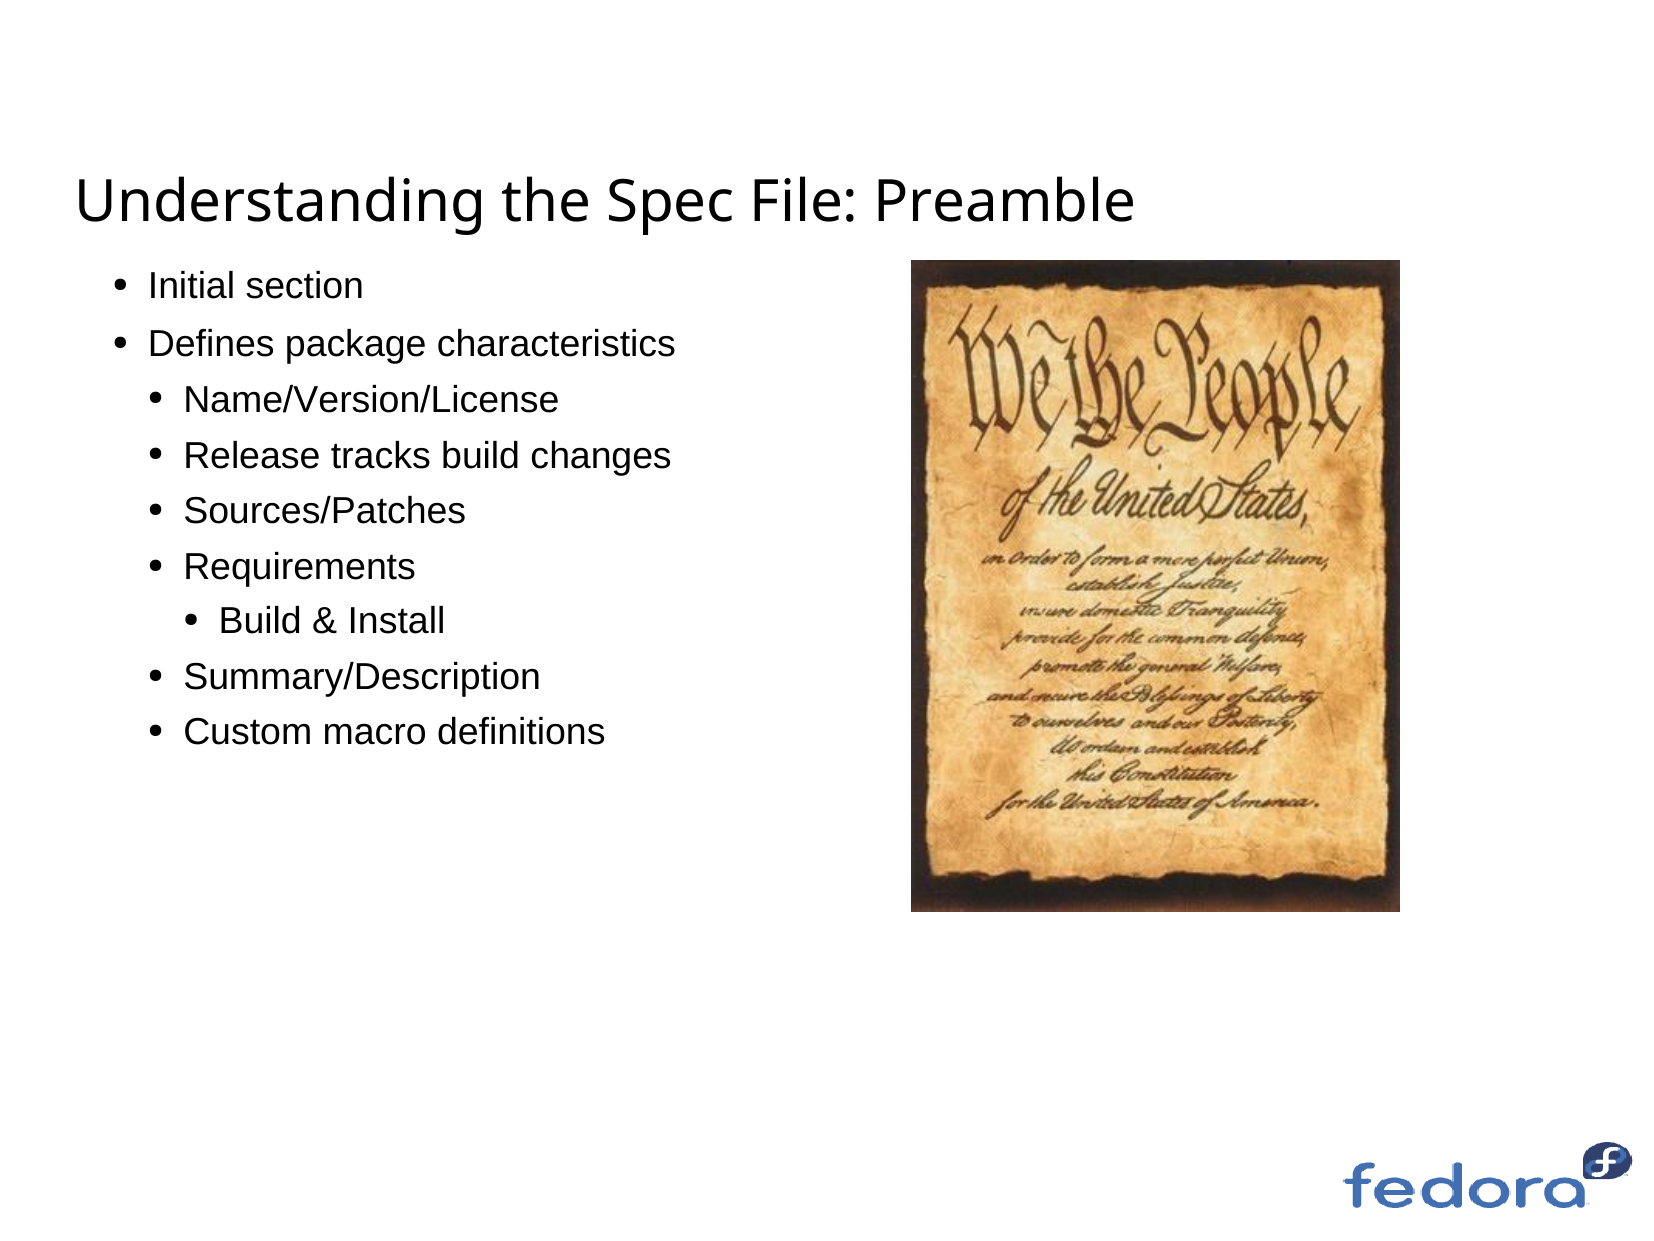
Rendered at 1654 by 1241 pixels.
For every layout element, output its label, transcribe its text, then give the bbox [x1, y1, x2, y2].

picture [1332, 1124, 1651, 1227]
picture [911, 260, 1400, 912]
title Understanding the Spec File: Preamble [74, 140, 1506, 259]
list Initial section Defines package characteristics Name/Version/License Release tracks build changes Sources/Patches Requirements Build & Install Summary/Description Custom macro definitions [77, 264, 772, 1174]
